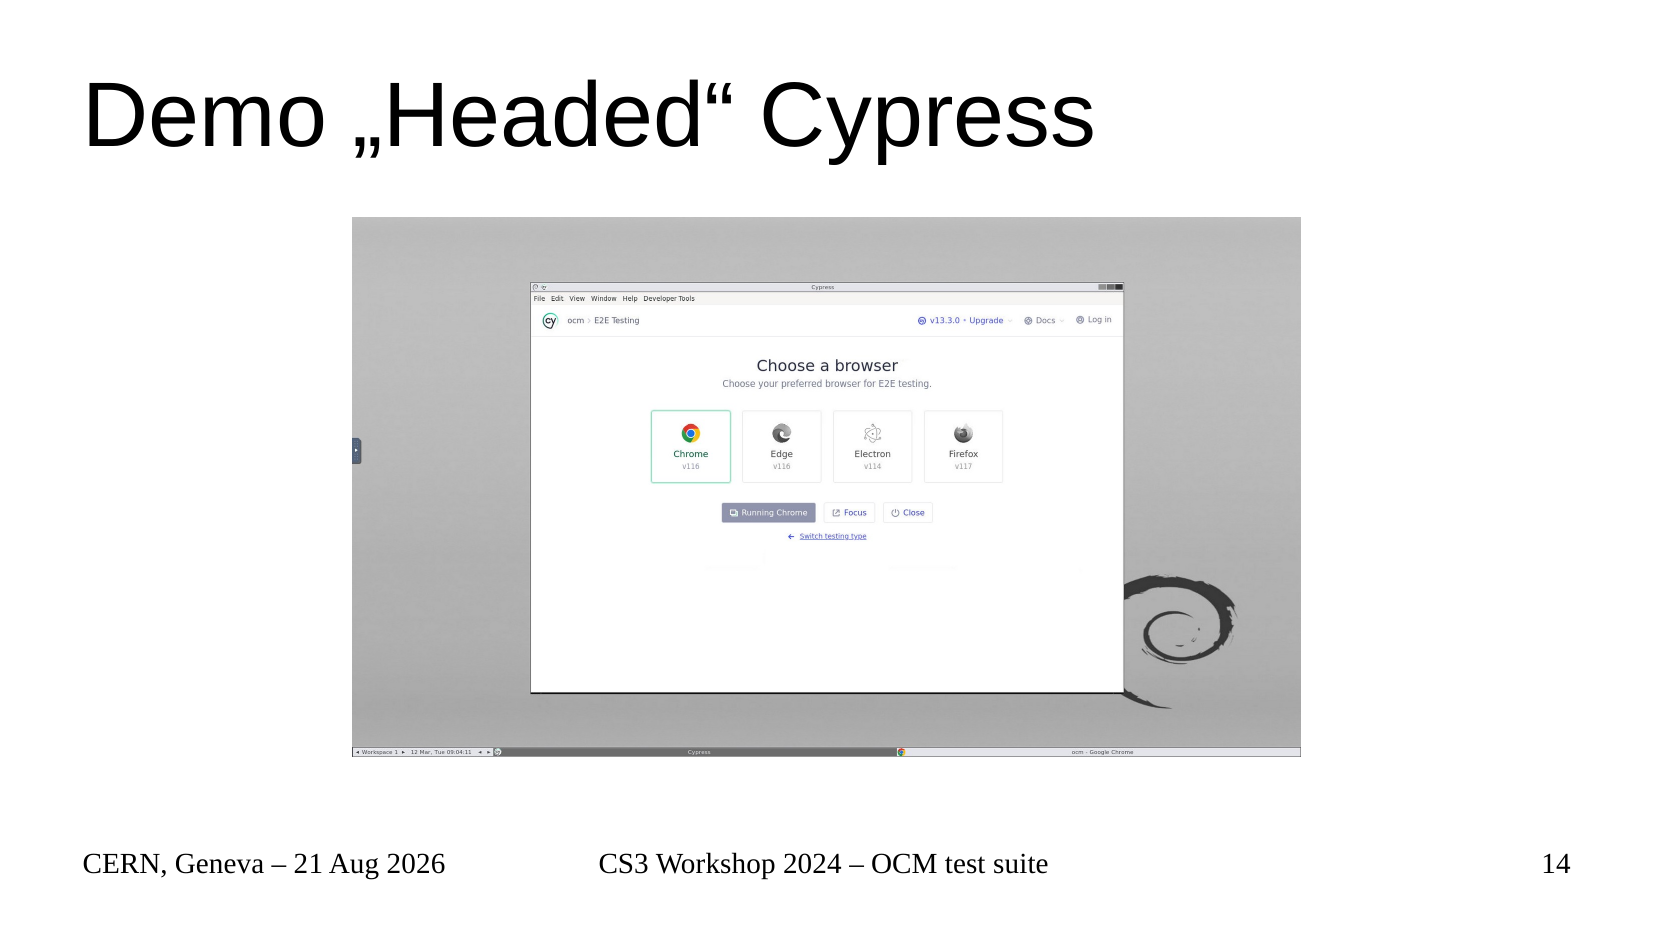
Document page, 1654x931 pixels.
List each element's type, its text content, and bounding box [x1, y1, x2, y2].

picture [352, 217, 1301, 758]
title Demo „Headed“ Cypress [82, 37, 1571, 193]
